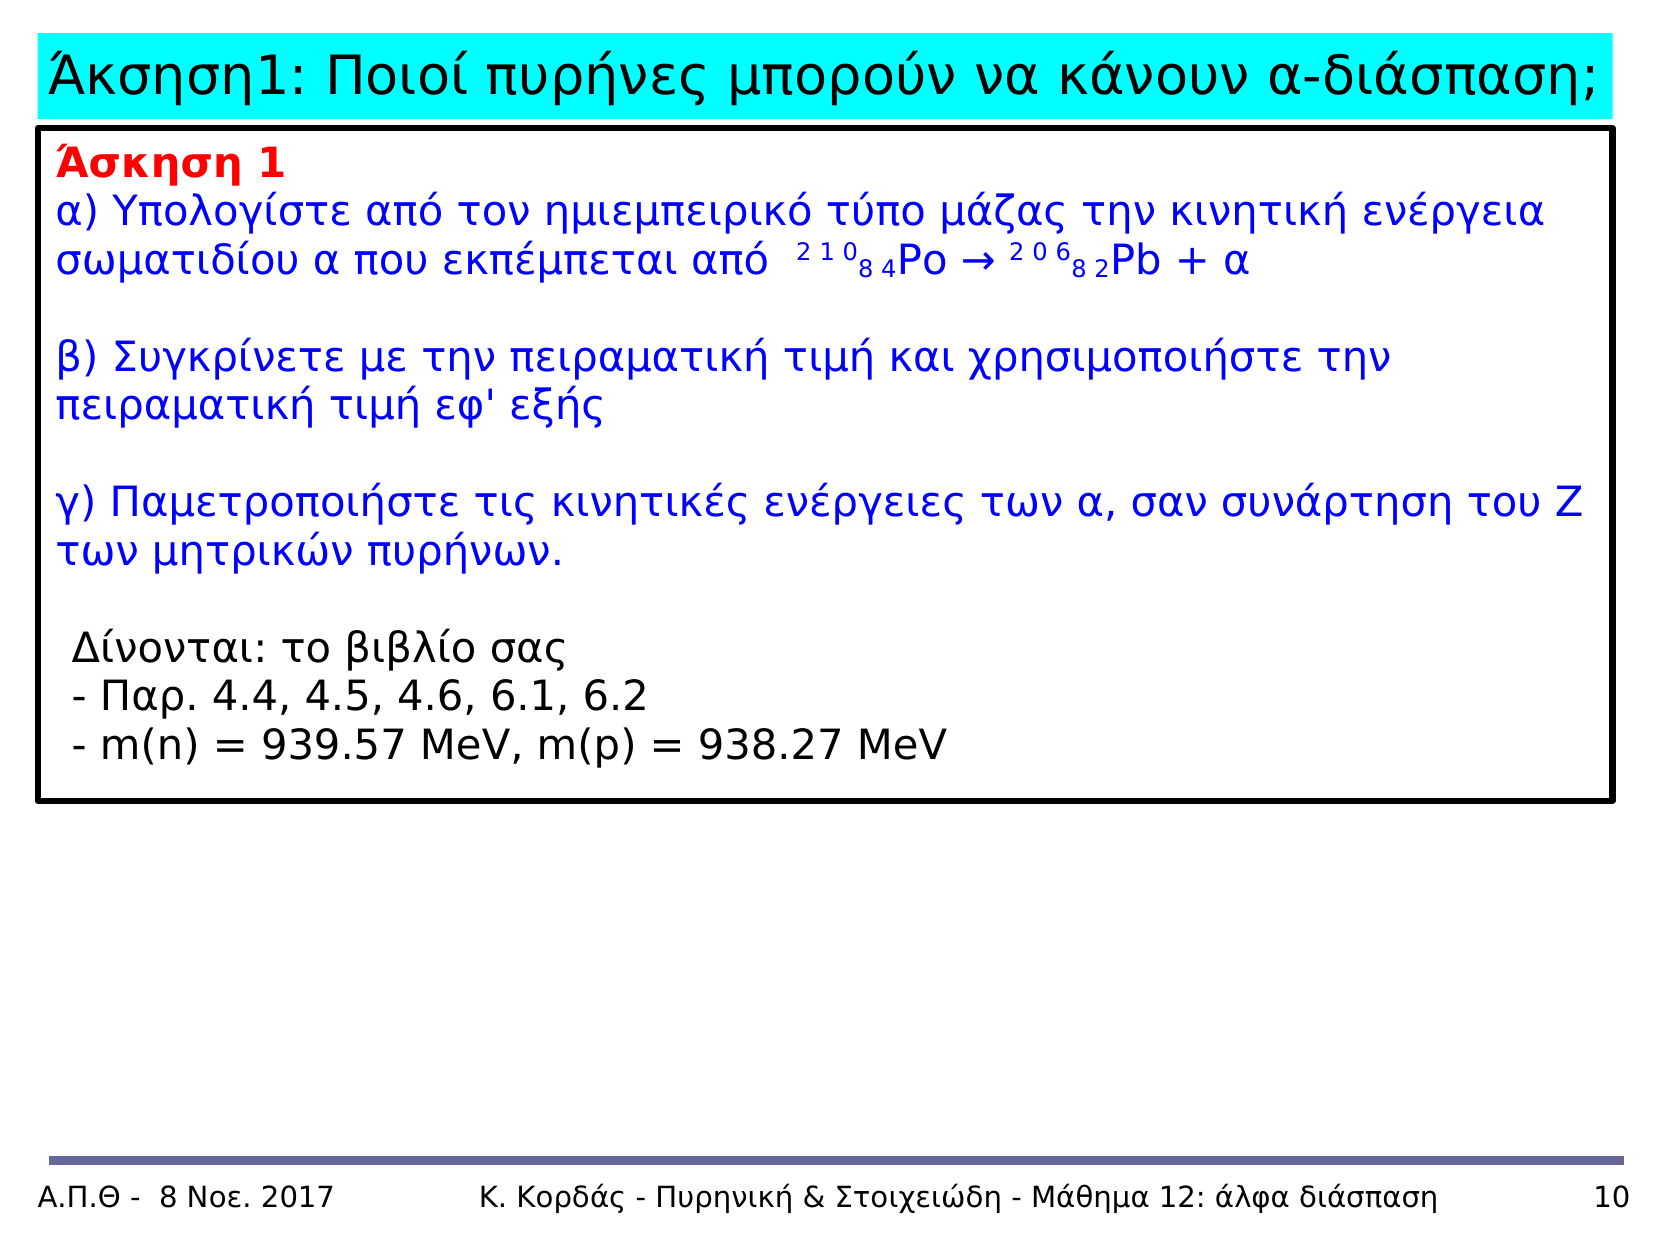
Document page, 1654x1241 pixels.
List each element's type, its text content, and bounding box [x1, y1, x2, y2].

text_box Άσκηση 1 α) Υπολογίστε από τον ημιεμπειρικό τύπο μάζας την κινητική ενέργεια σωματιδίου α που εκπέμπεται από 2 1 08 4Po → 2 0 68 2Pb + α β) Συγκρίνετε με την πειραματική τιμή και χρησιμοποιήστε την πειραματική τιμή εφ' εξής γ) Παμετροποιήστε τις κινητικές ενέργειες των α, σαν συνάρτηση του Ζ των μητρικών πυρήνων. Δίνονται: το βιβλίο σας - Παρ. 4.4, 4.5, 4.6, 6.1, 6.2 - m(n) = 939.57 MeV, m(p) = 938.27 MeV [37, 128, 1613, 801]
title Άκσηση1: Ποιοί πυρήνες μπορούν να κάνουν α-διάσπαση; [37, 33, 1613, 119]
